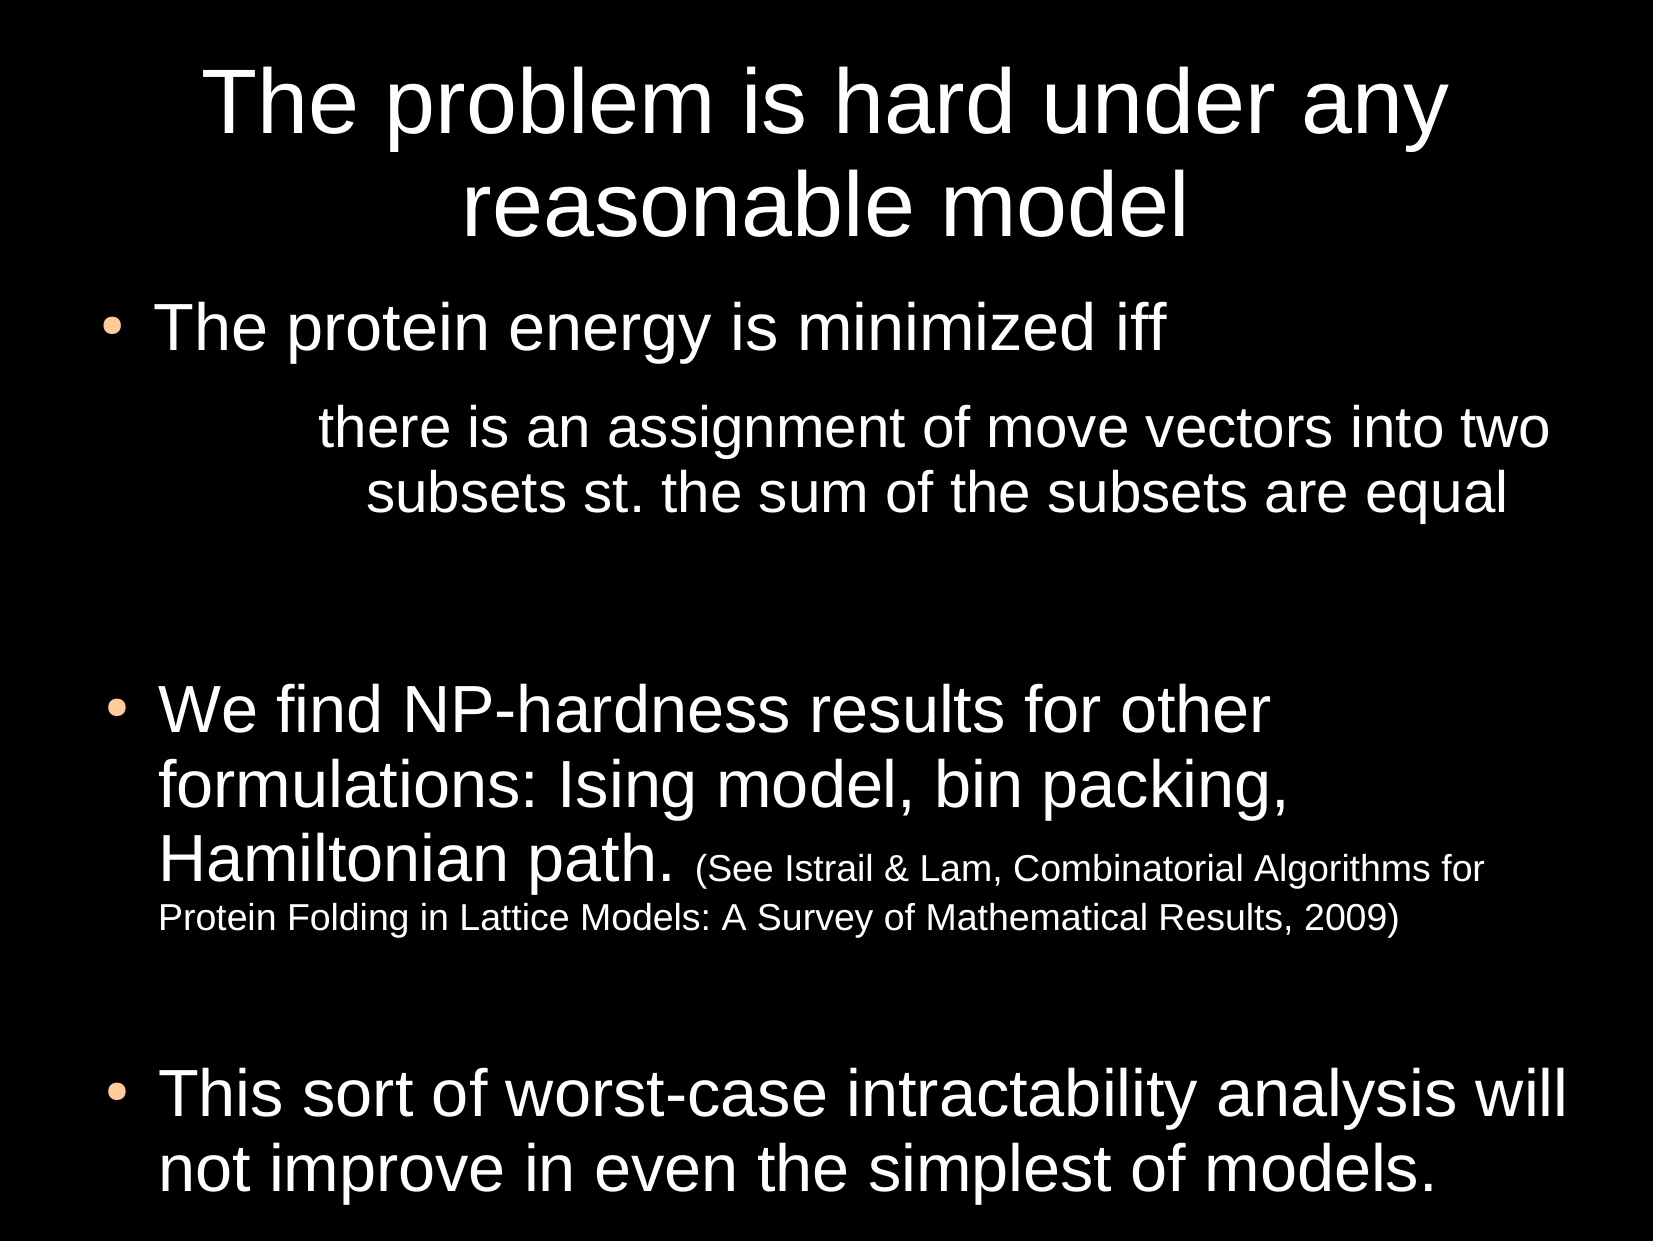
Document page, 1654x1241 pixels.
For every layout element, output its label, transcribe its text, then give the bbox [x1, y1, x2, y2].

title The problem is hard under any reasonable model [82, 49, 1571, 257]
list We find NP-hardness results for other formulations: Ising model, bin packing, Hamiltonian path. (See Istrail & Lam, Combinatorial Algorithms for Protein Folding in Lattice Models: A Survey of Mathematical Results, 2009) This sort of worst-case intractability analysis will not improve in even the simplest of models. [87, 671, 1576, 1241]
list The protein energy is minimized iff there is an assignment of move vectors into two subsets st. the sum of the subsets are equal [82, 290, 1571, 1095]
